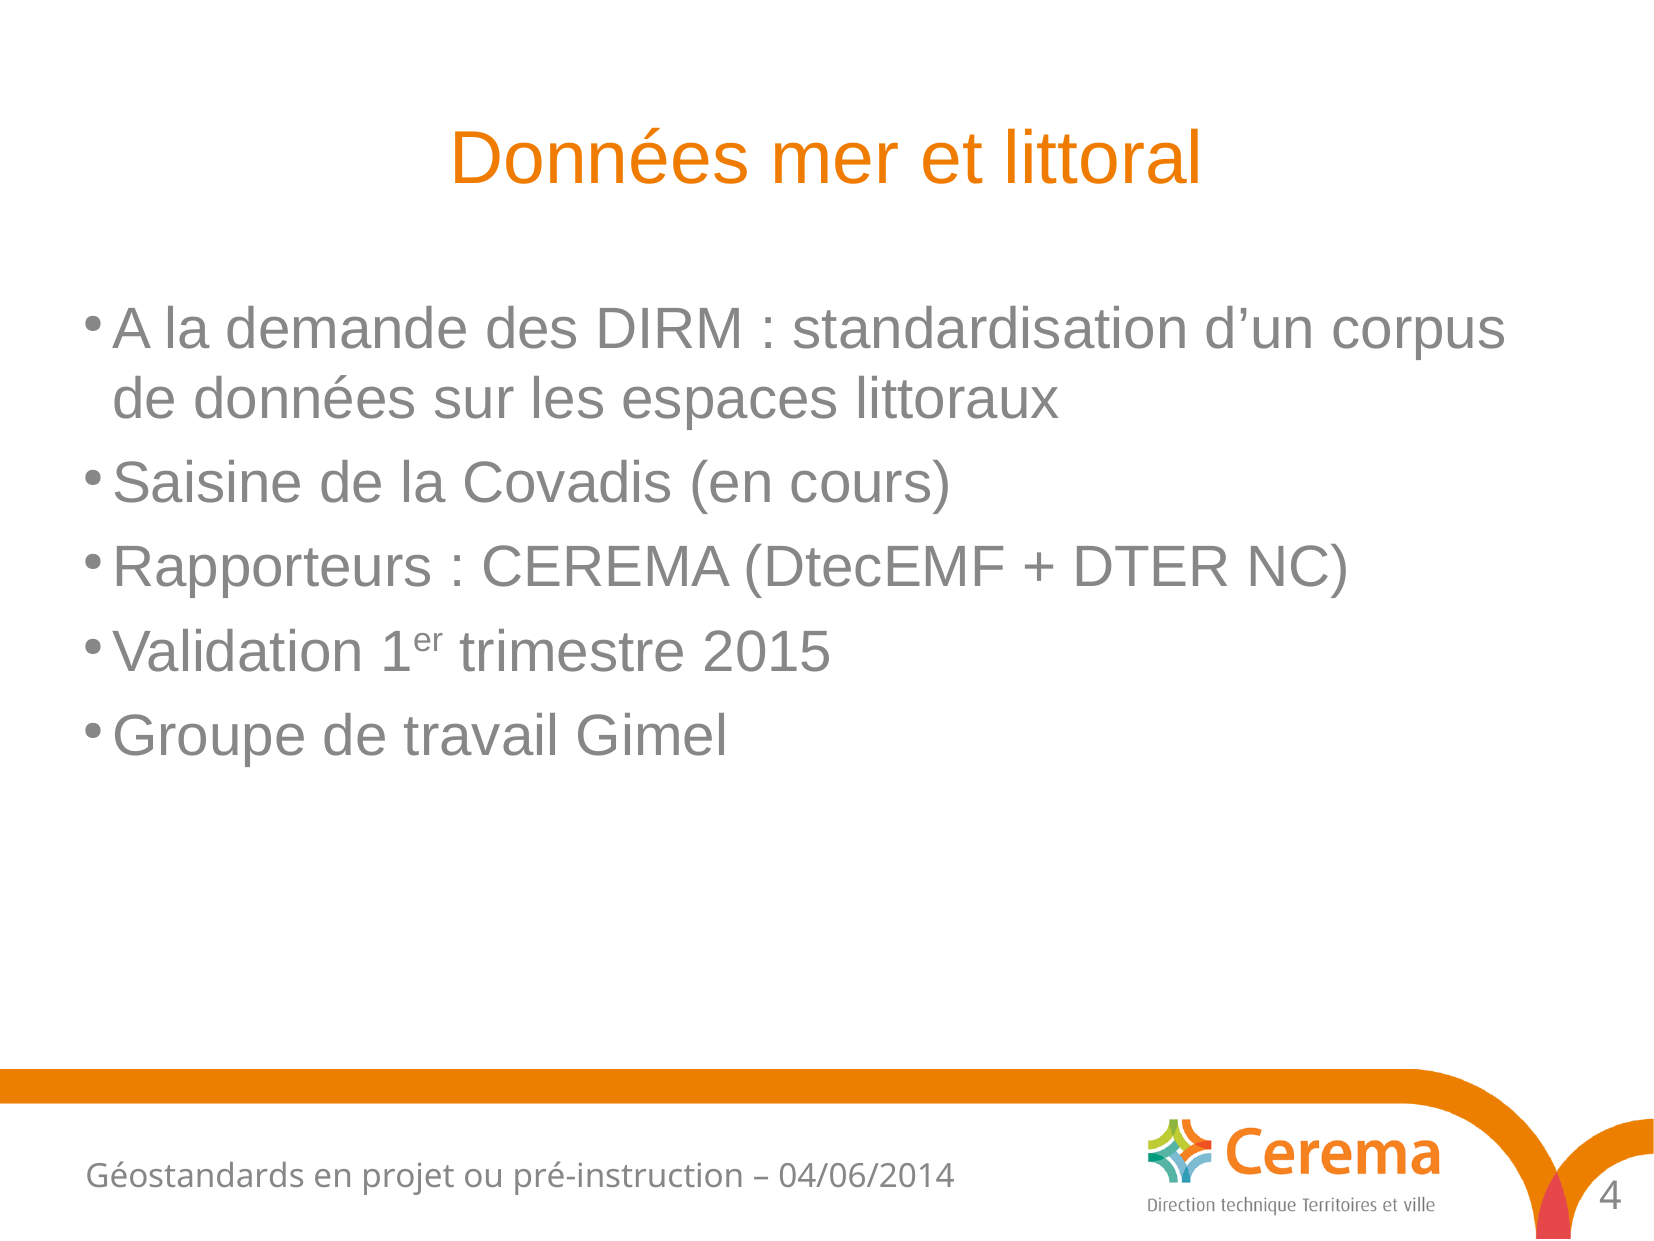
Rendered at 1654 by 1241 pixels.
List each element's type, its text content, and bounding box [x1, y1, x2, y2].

title Données mer et littoral [82, 49, 1571, 257]
picture [0, 1069, 1654, 1239]
list A la demande des DIRM : standardisation d’un corpus de données sur les espaces littoraux Saisine de la Covadis (en cours) Rapporteurs : CEREMA (DtecEMF + DTER NC) Validation 1er trimestre 2015 Groupe de travail Gimel [82, 290, 1538, 1010]
